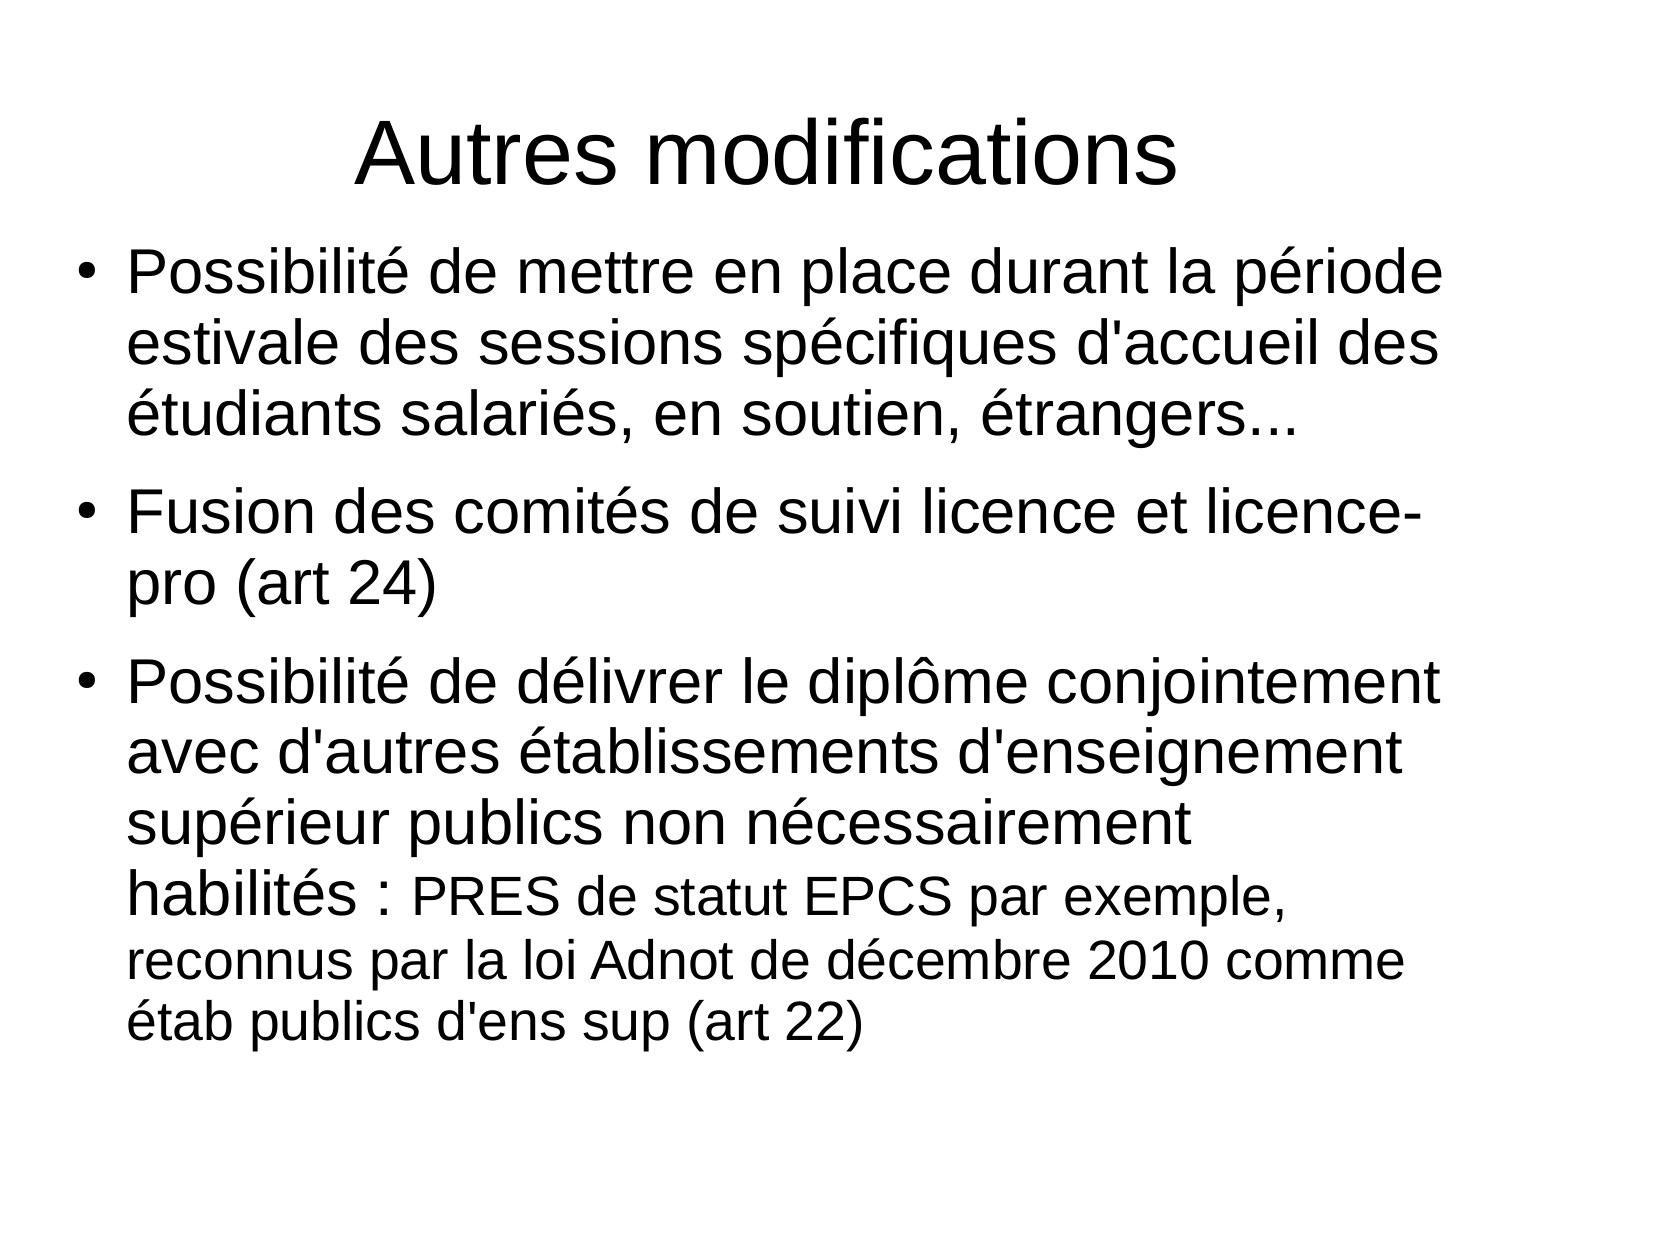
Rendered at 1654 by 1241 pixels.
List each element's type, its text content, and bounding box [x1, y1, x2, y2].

title Autres modifications [59, 49, 1477, 236]
list Possibilité de mettre en place durant la période estivale des sessions spécifiques d'accueil des étudiants salariés, en soutien, étrangers... Fusion des comités de suivi licence et licence-pro (art 24) Possibilité de délivrer le diplôme conjointement avec d'autres établissements d'enseignement supérieur publics non nécessairement habilités : PRES de statut EPCS par exemple, reconnus par la loi Adnot de décembre 2010 comme étab publics d'ens sup (art 22) [59, 236, 1477, 1152]
